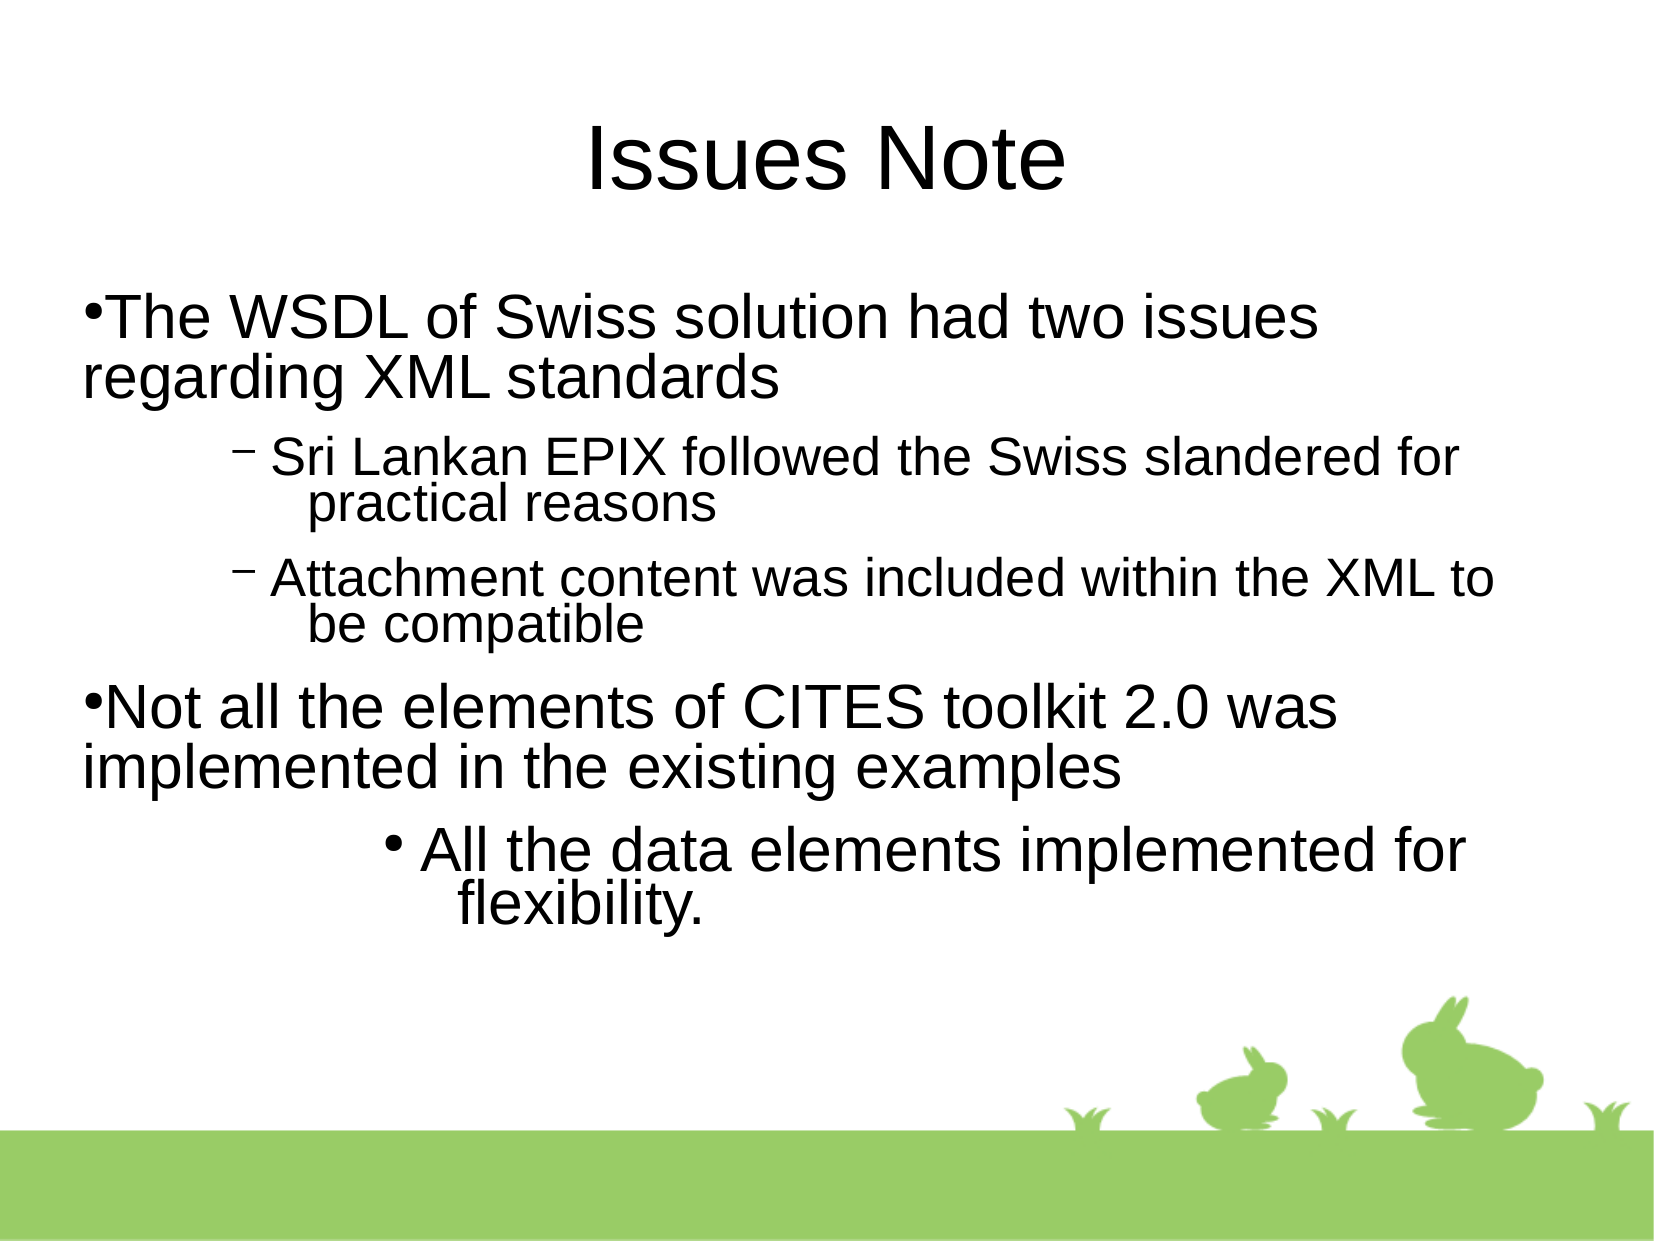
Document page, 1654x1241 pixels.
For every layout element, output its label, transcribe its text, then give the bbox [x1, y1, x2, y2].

list The WSDL of Swiss solution had two issues regarding XML standards Sri Lankan EPIX followed the Swiss slandered for practical reasons Attachment content was included within the XML to be compatible Not all the elements of CITES toolkit 2.0 was implemented in the existing examples All the data elements implemented for flexibility. [82, 290, 1571, 1010]
title Issues Note [82, 49, 1571, 257]
